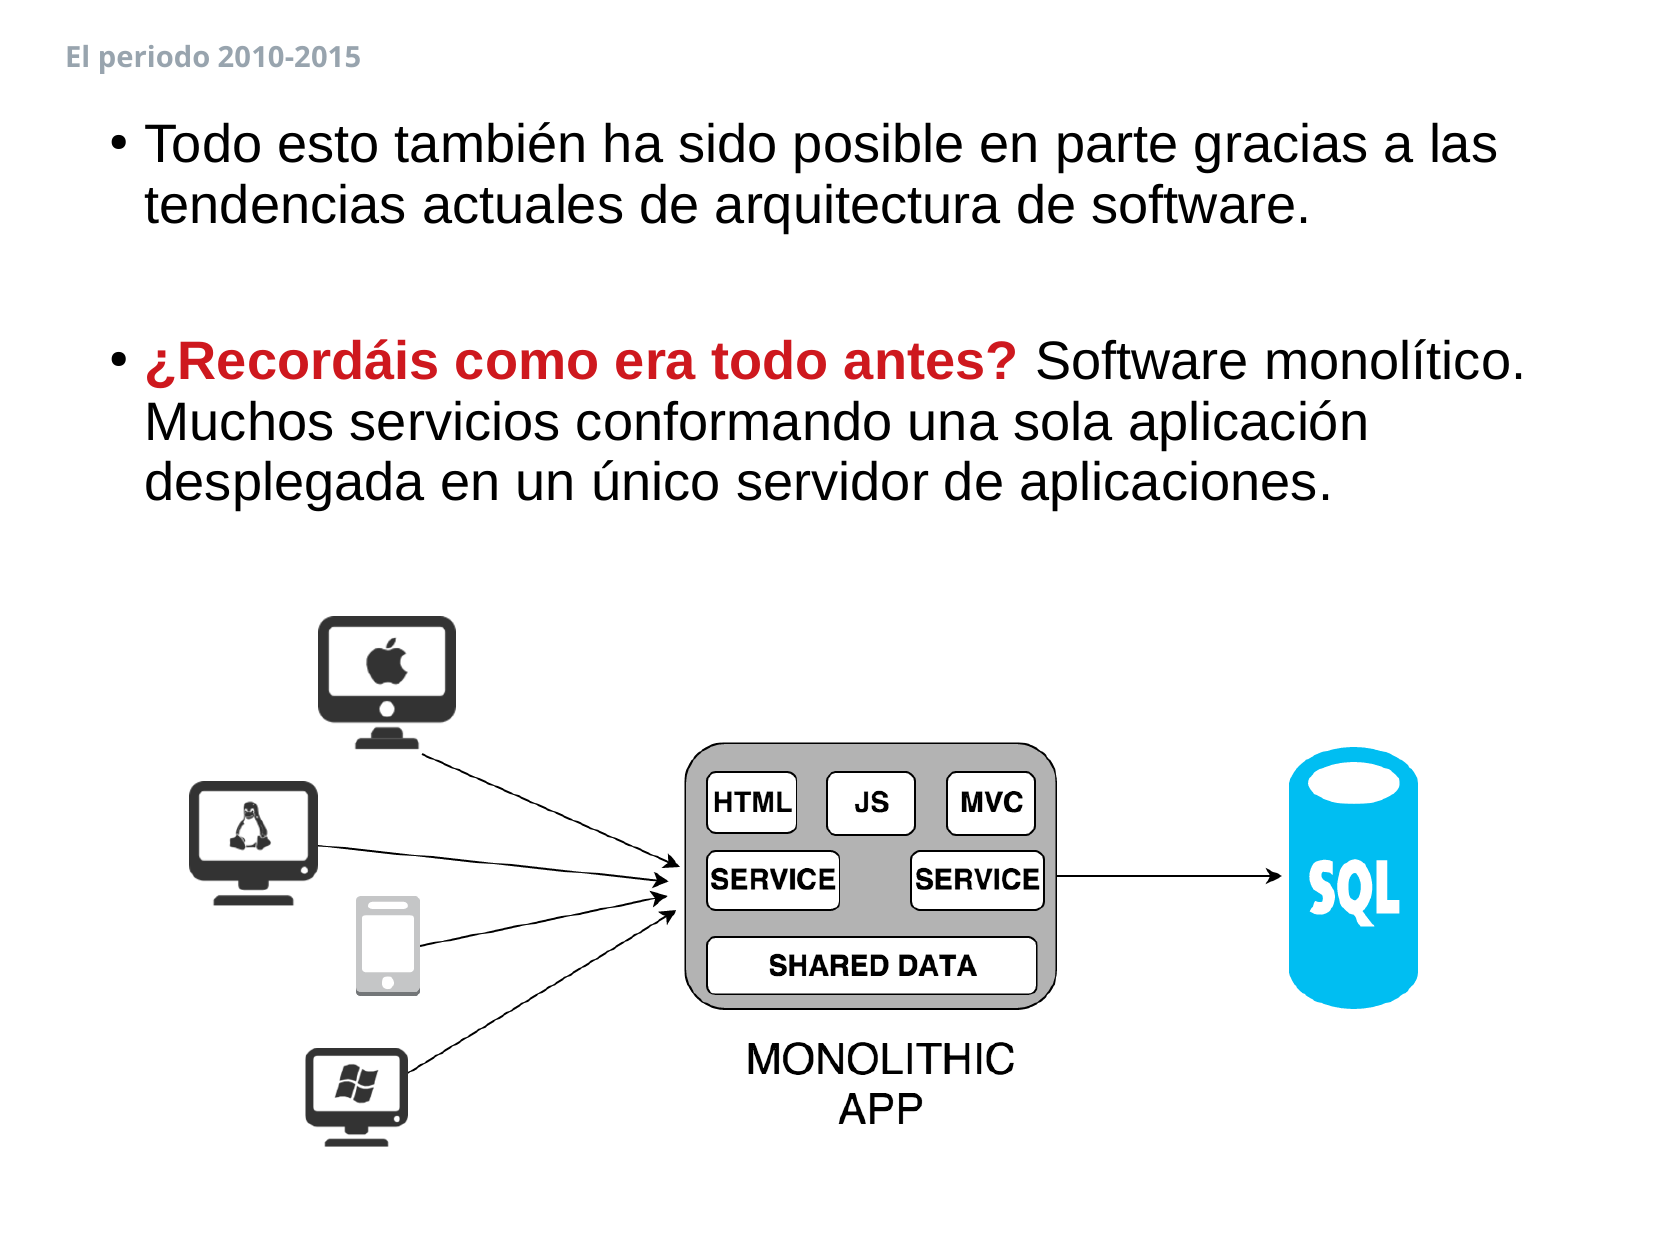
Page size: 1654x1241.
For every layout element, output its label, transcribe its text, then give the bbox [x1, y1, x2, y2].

text_box El periodo 2010-2015 [64, 38, 733, 74]
picture [150, 543, 1512, 1228]
text_box Todo esto también ha sido posible en parte gracias a las tendencias actuales de arquitectura de software. ¿Recordáis como era todo antes? Software monolítico. Muchos servicios conformando una sola aplicación desplegada en un único servidor de aplicaciones. [94, 106, 1571, 1140]
